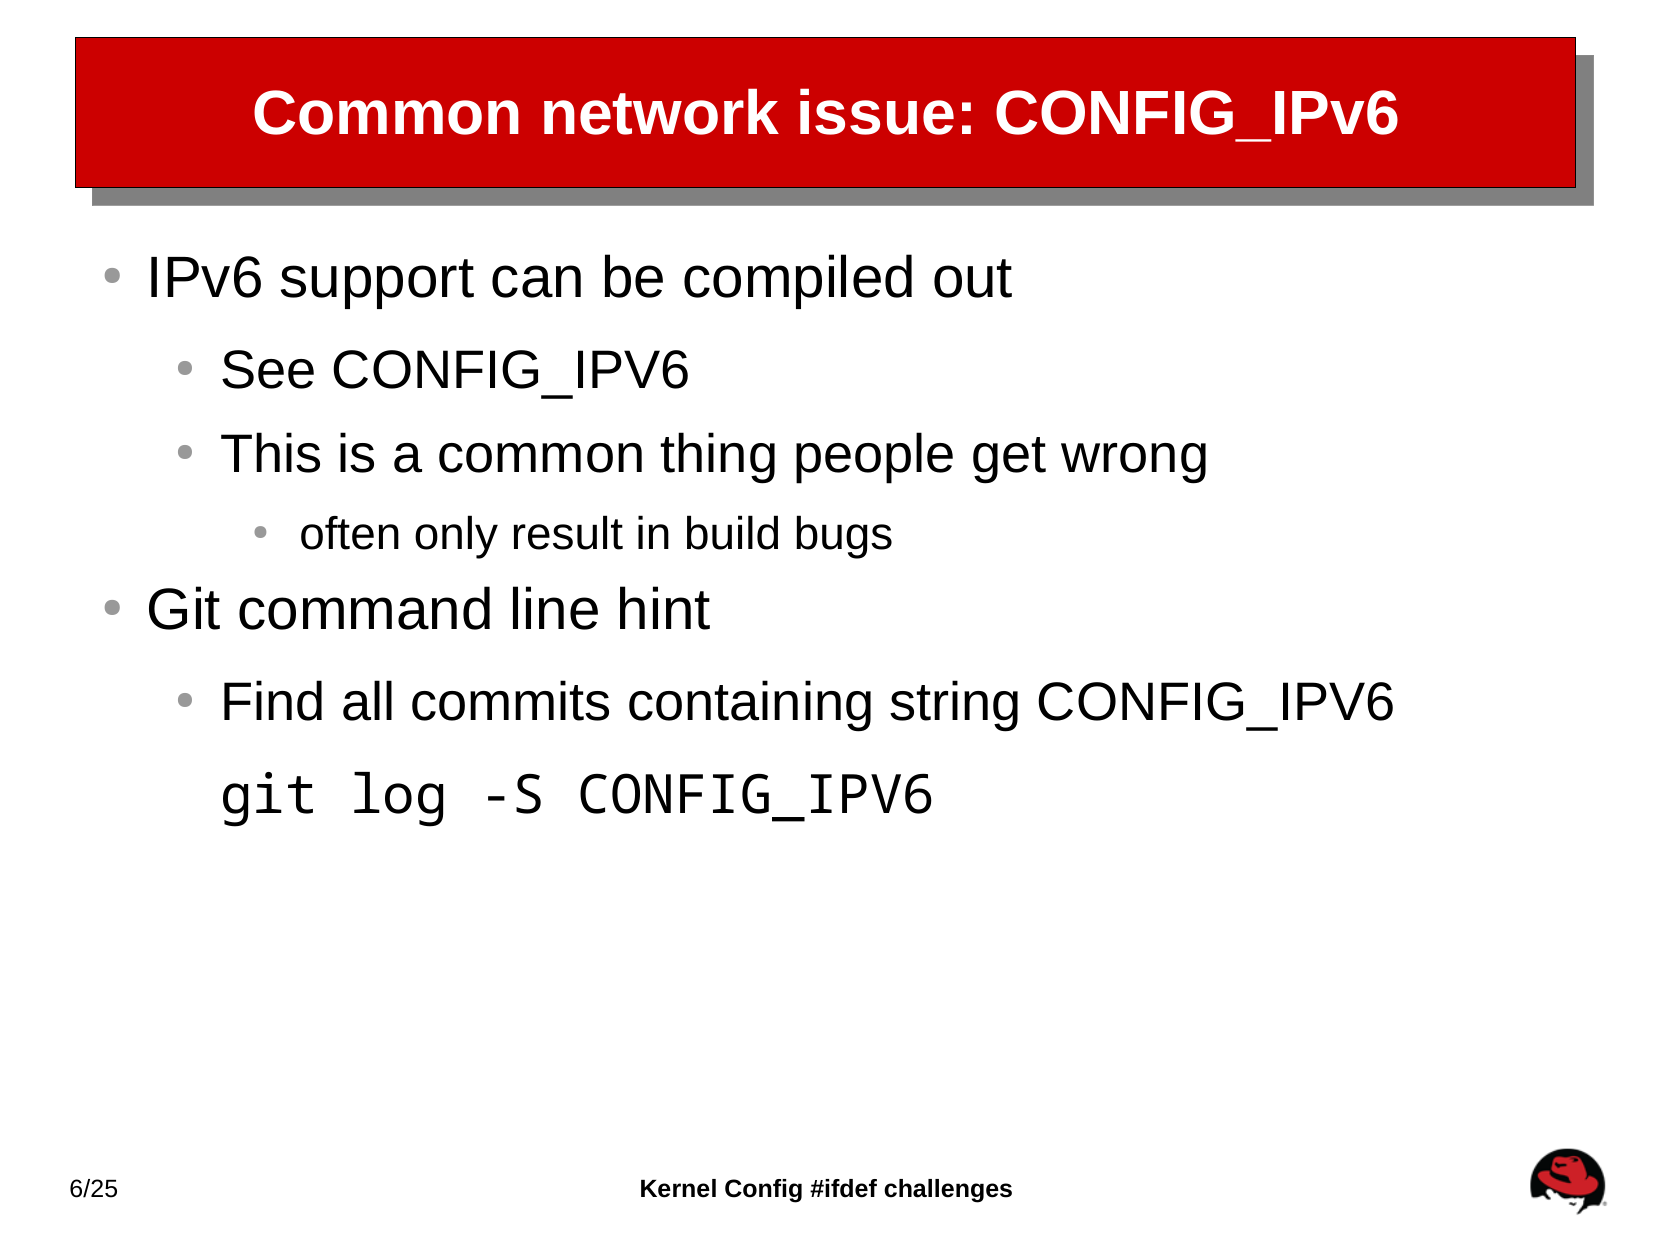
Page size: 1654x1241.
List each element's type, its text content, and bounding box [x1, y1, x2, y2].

list IPv6 support can be compiled out See CONFIG_IPV6 This is a common thing people get wrong often only result in build bugs Git command line hint Find all commits containing string CONFIG_IPV6 git log -S CONFIG_IPV6 [86, 244, 1576, 1039]
title Common network issue: CONFIG_IPv6 [82, 37, 1571, 188]
picture [1529, 1146, 1613, 1224]
